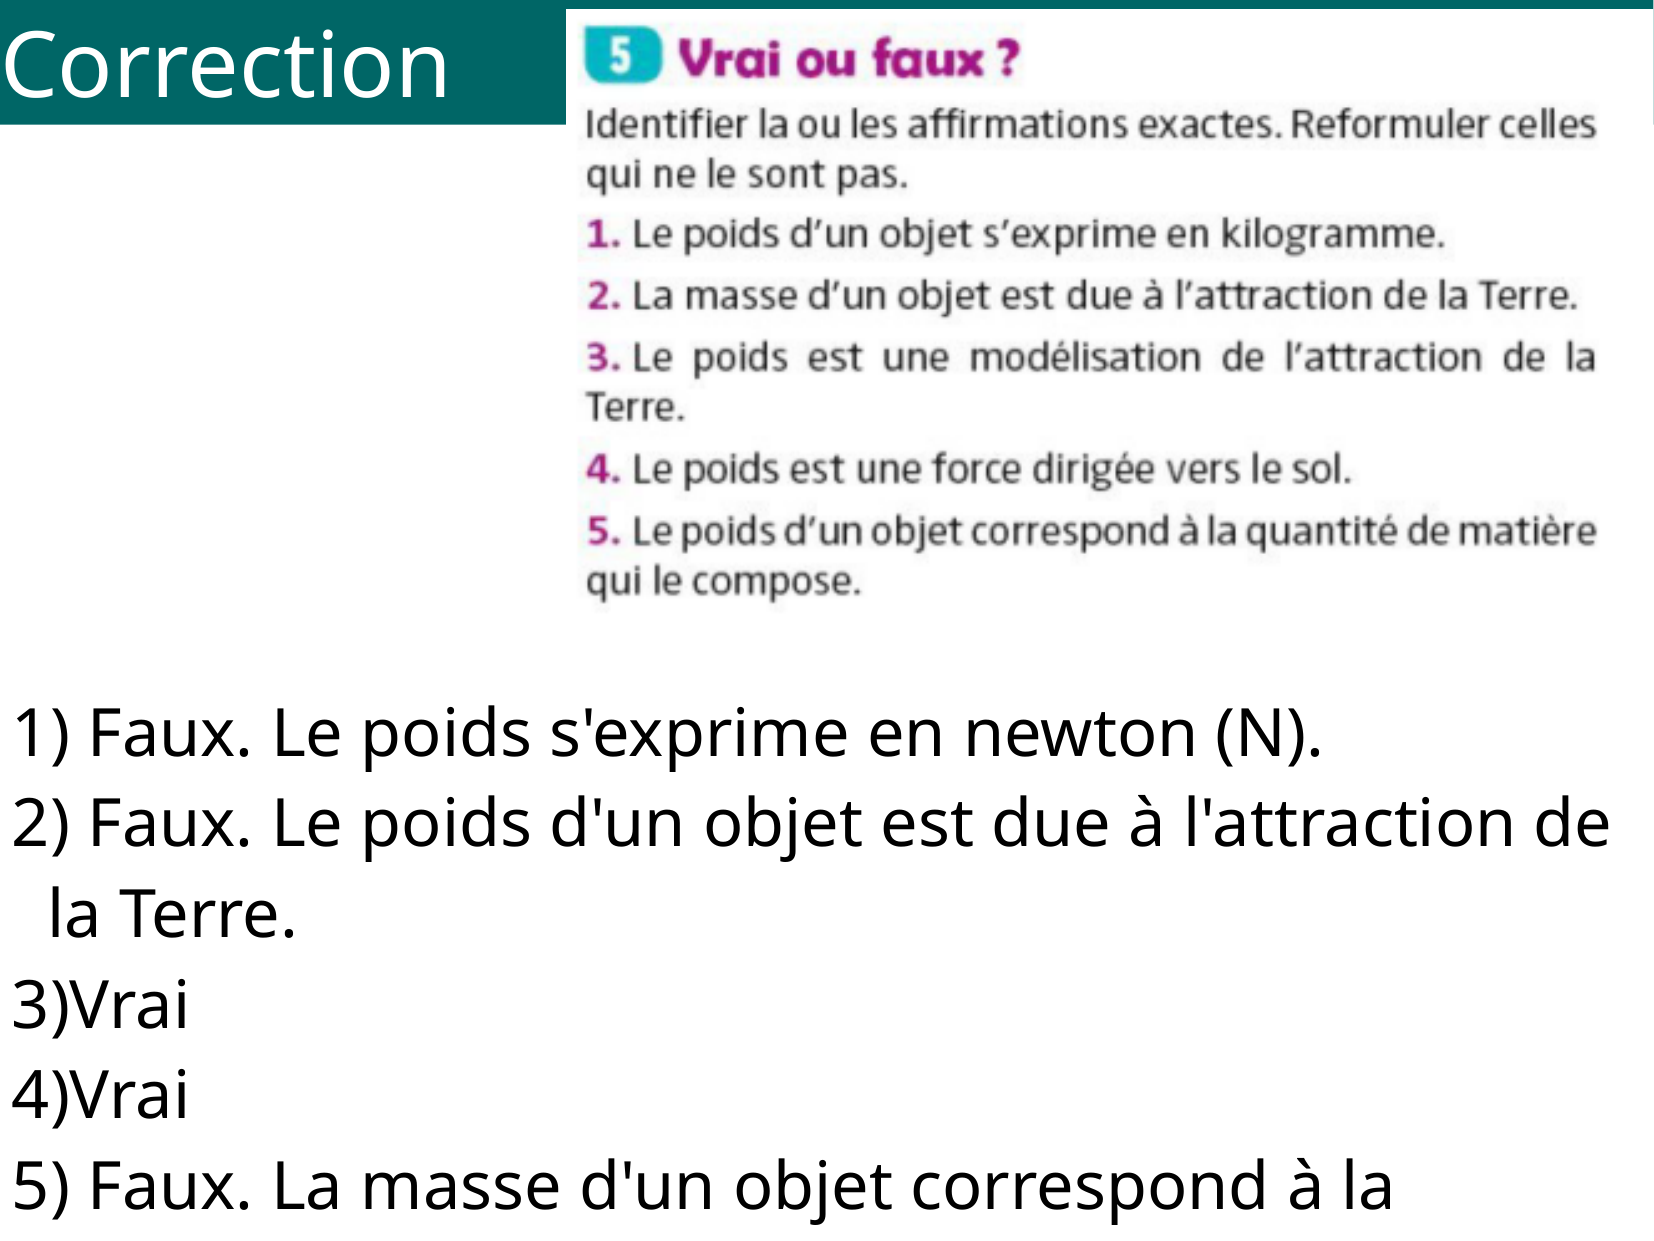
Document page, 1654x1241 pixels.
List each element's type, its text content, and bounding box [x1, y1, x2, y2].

subtitle Faux. Le poids s'exprime en newton (N). Faux. Le poids d'un objet est due à l'attraction de la Terre. Vrai Vrai Faux. La masse d'un objet correspond à la quantité de matière de l'objet. [11, 129, 1642, 1231]
picture [566, 9, 1654, 626]
title Correction [0, 4, 1654, 120]
